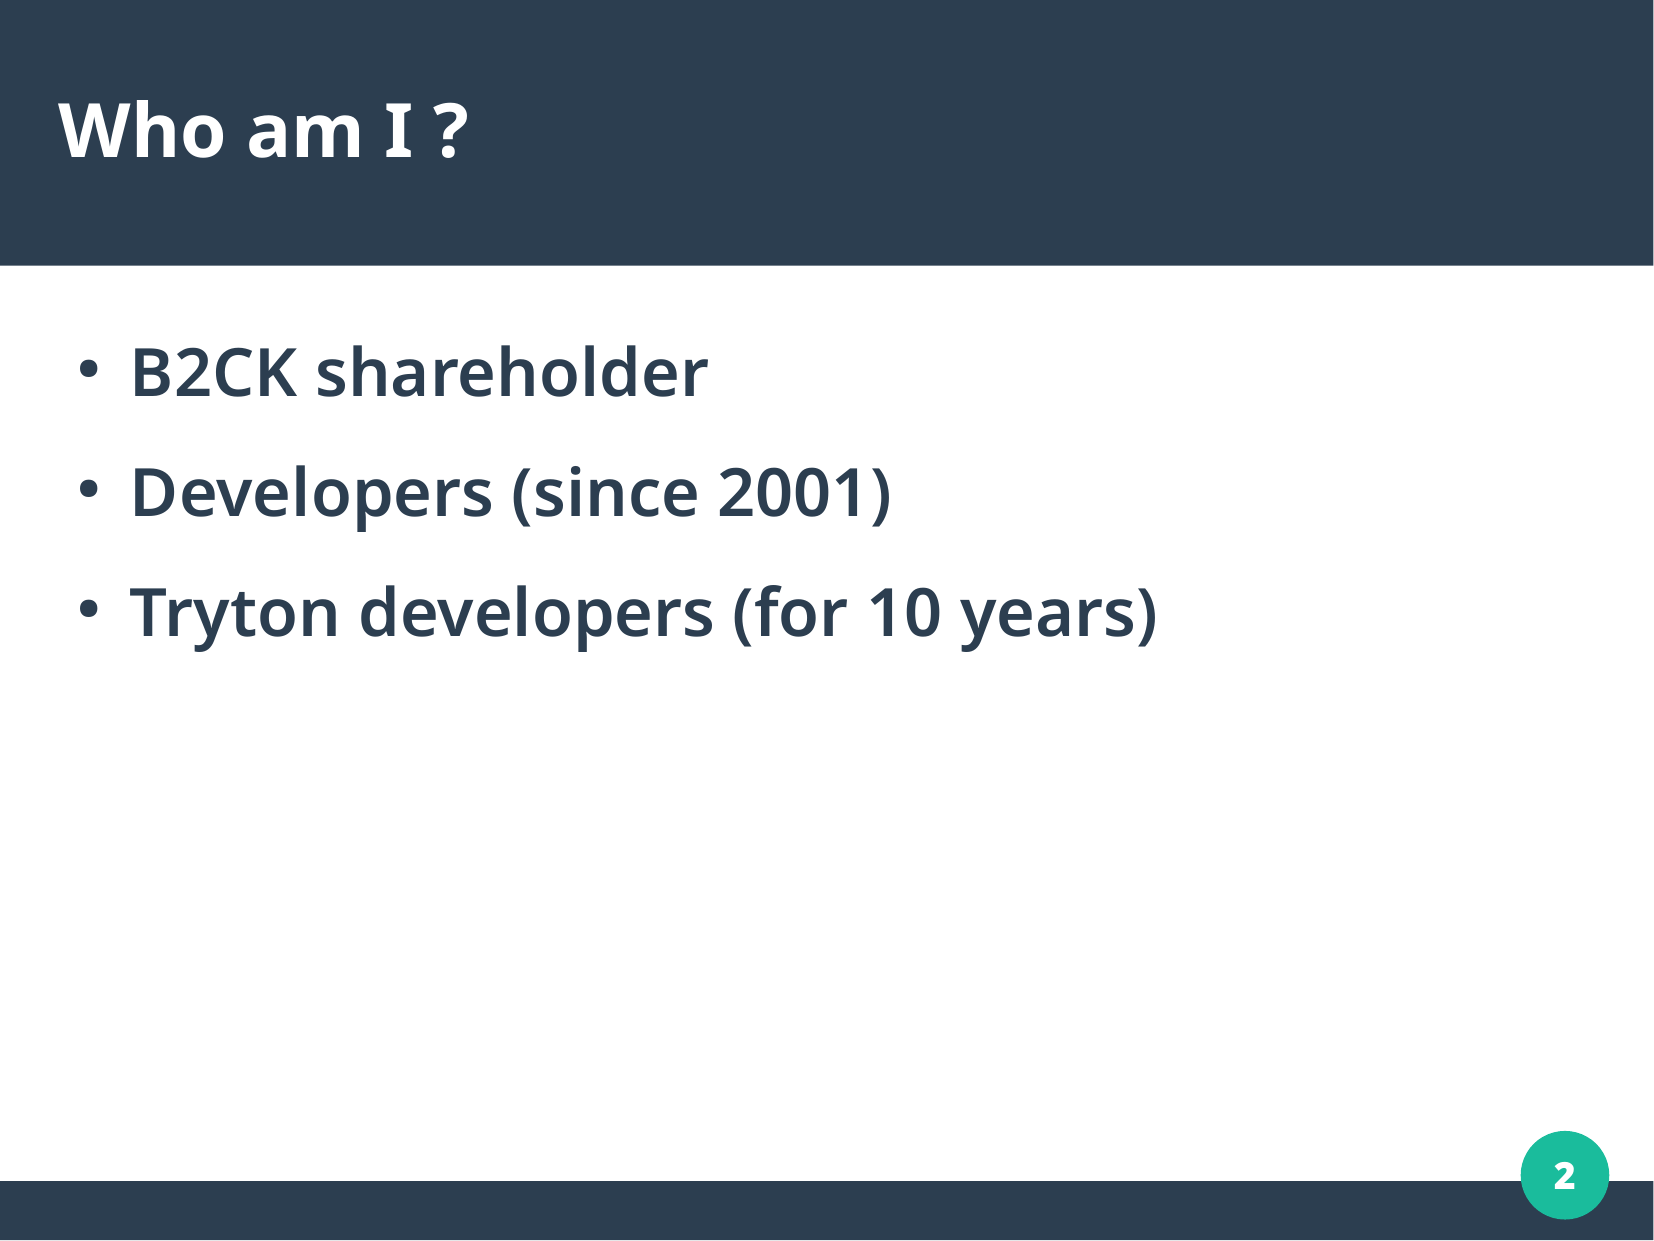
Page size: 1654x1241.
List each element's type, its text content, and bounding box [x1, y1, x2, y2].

title Who am I ? [59, 49, 1595, 207]
list B2CK shareholder Developers (since 2001) Tryton developers (for 10 years) [59, 324, 1595, 1152]
